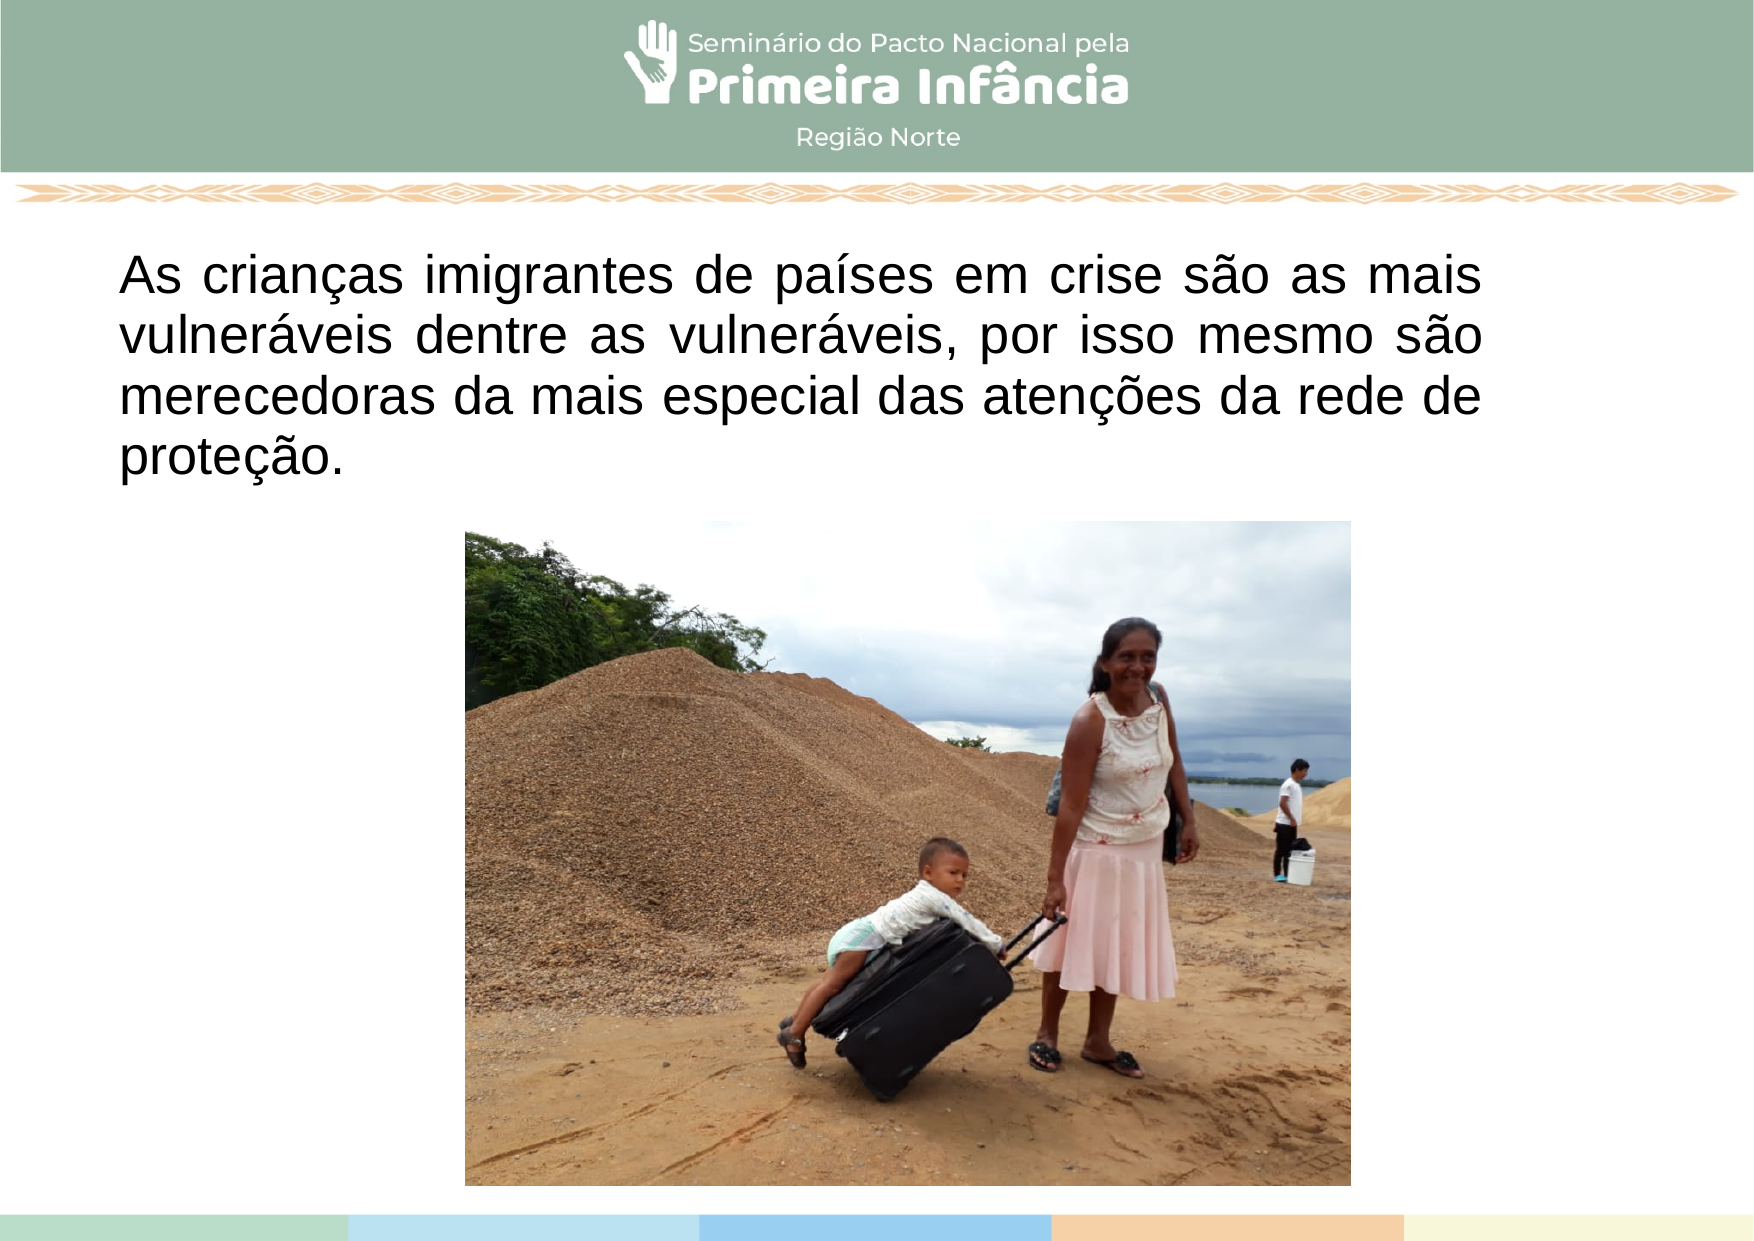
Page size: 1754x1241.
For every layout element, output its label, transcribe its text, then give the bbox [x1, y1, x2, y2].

text_box As crianças imigrantes de países em crise são as mais vulneráveis dentre as vulneráveis, por isso mesmo são merecedoras da mais especial das atenções da rede de proteção. [104, 237, 1651, 705]
picture [465, 521, 1351, 1186]
